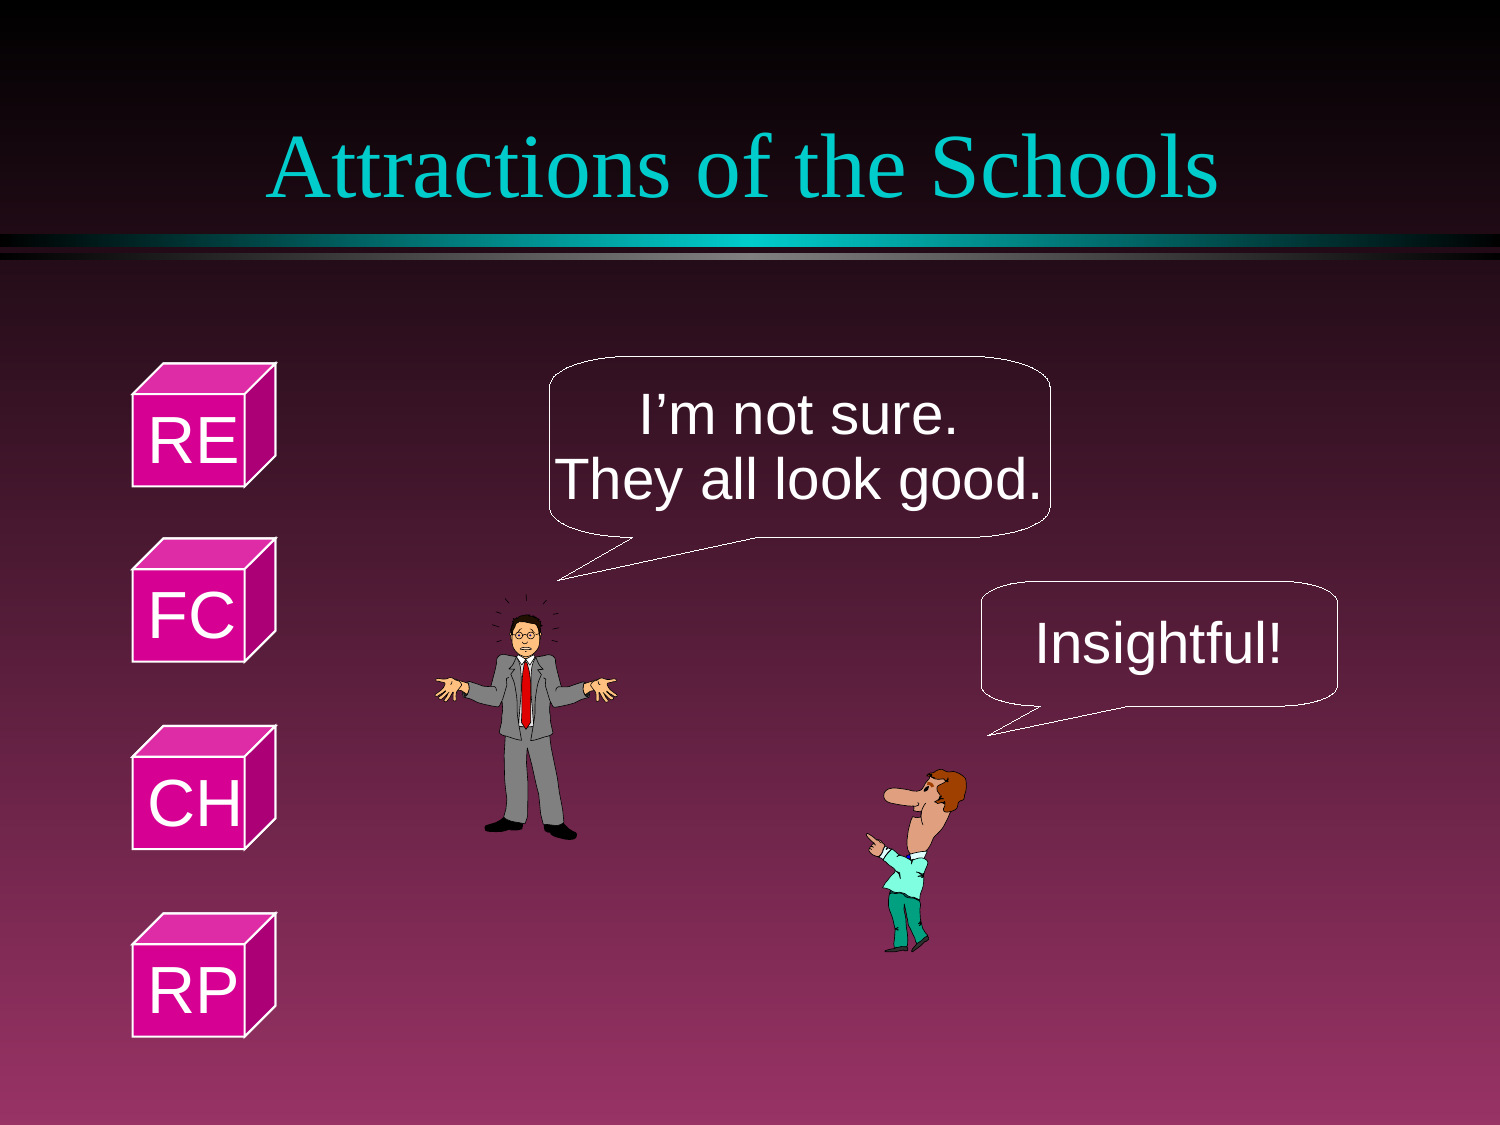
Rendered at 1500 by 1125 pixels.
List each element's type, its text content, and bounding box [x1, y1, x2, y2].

text_box I’m not sure. They all look good. [549, 356, 1051, 581]
picture [431, 590, 621, 844]
text_box CH [132, 757, 244, 850]
text_box RE [132, 395, 244, 487]
text_box FC [132, 570, 244, 662]
text_box RP [132, 945, 244, 1037]
title Attractions of the Schools [99, 37, 1388, 225]
text_box Insightful! [981, 581, 1338, 736]
picture [862, 765, 970, 957]
